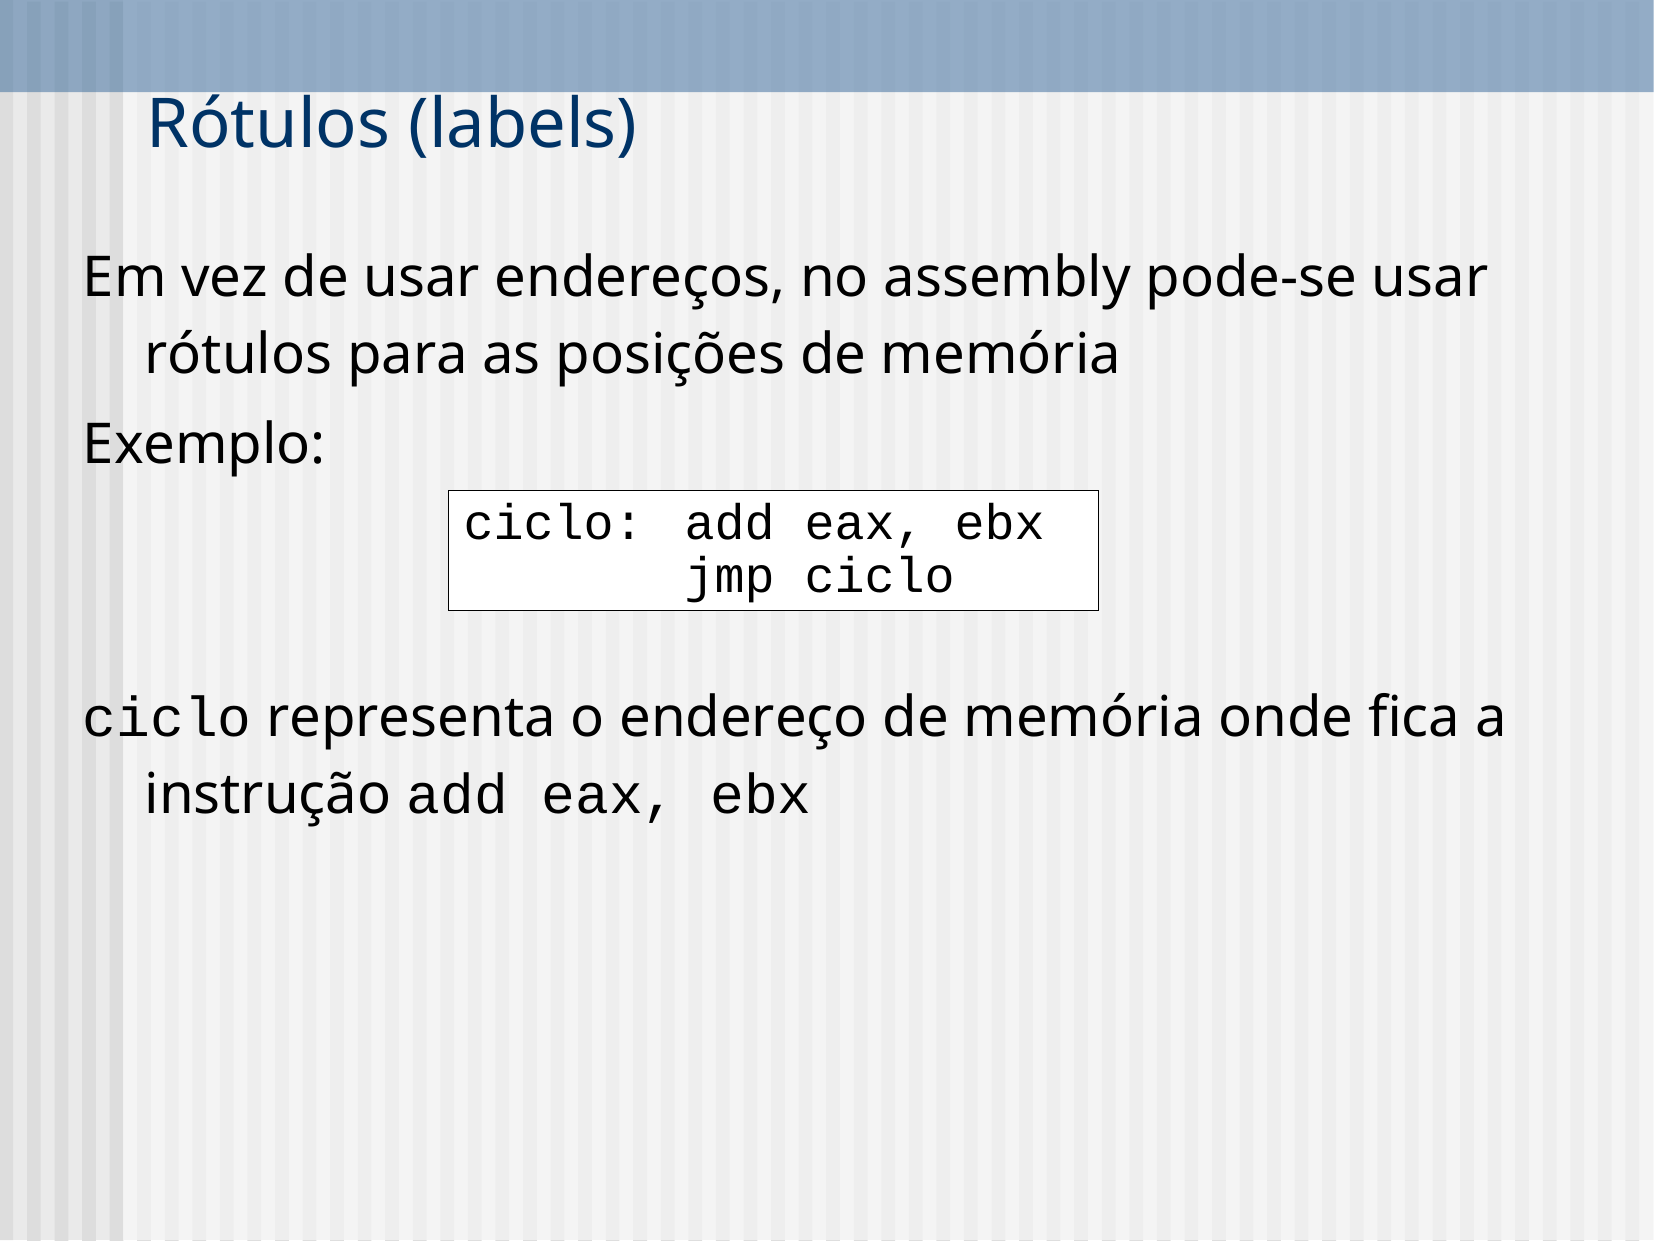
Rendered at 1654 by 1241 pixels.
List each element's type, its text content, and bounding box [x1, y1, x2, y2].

title Rótulos (labels) [146, 36, 1536, 204]
list Em vez de usar endereços, no assembly pode-se usar rótulos para as posições de memória Exemplo: ciclo representa o endereço de memória onde fica a instrução add eax, ebx [82, 236, 1571, 1094]
text_box ciclo: add eax, ebx jmp ciclo [448, 490, 1099, 609]
